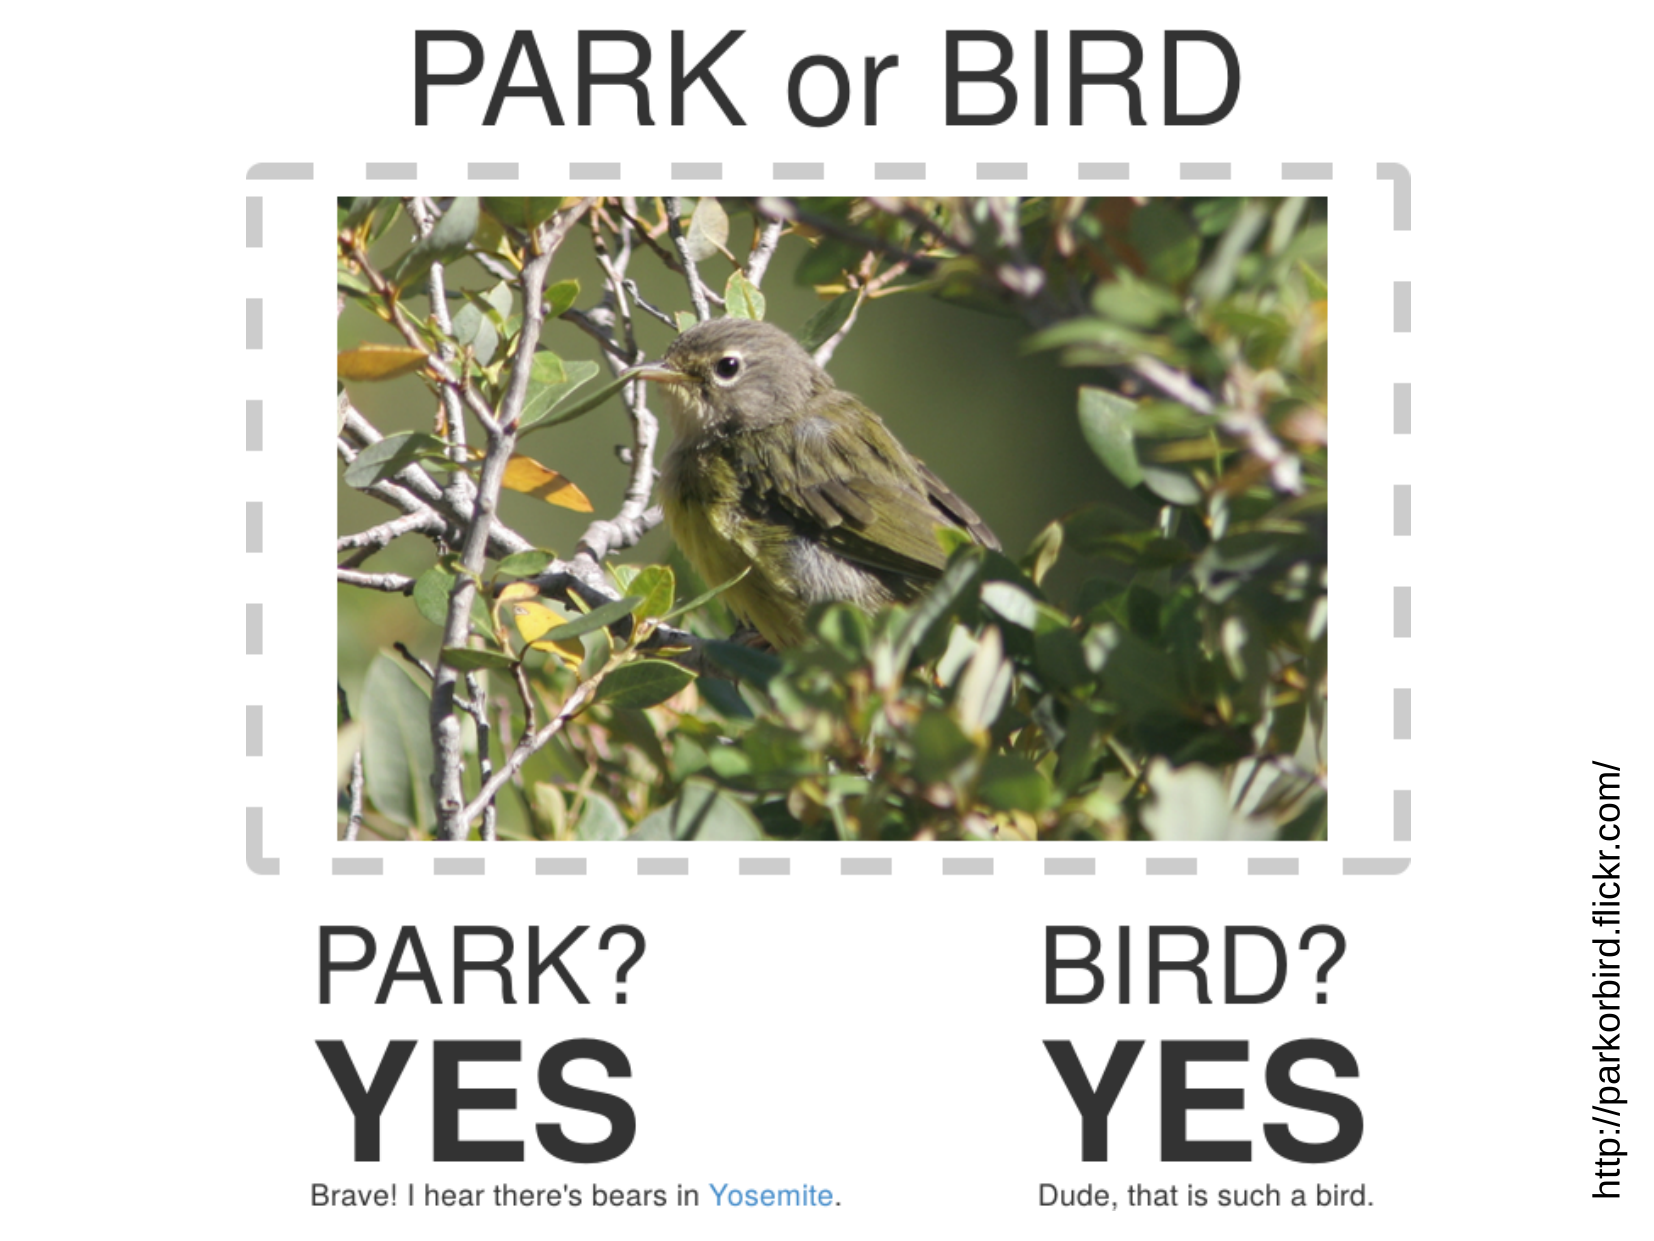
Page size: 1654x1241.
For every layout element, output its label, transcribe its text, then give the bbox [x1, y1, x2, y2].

text_box http://parkorbird.flickr.com/ [1578, 746, 1636, 1216]
picture [246, 29, 1411, 1211]
